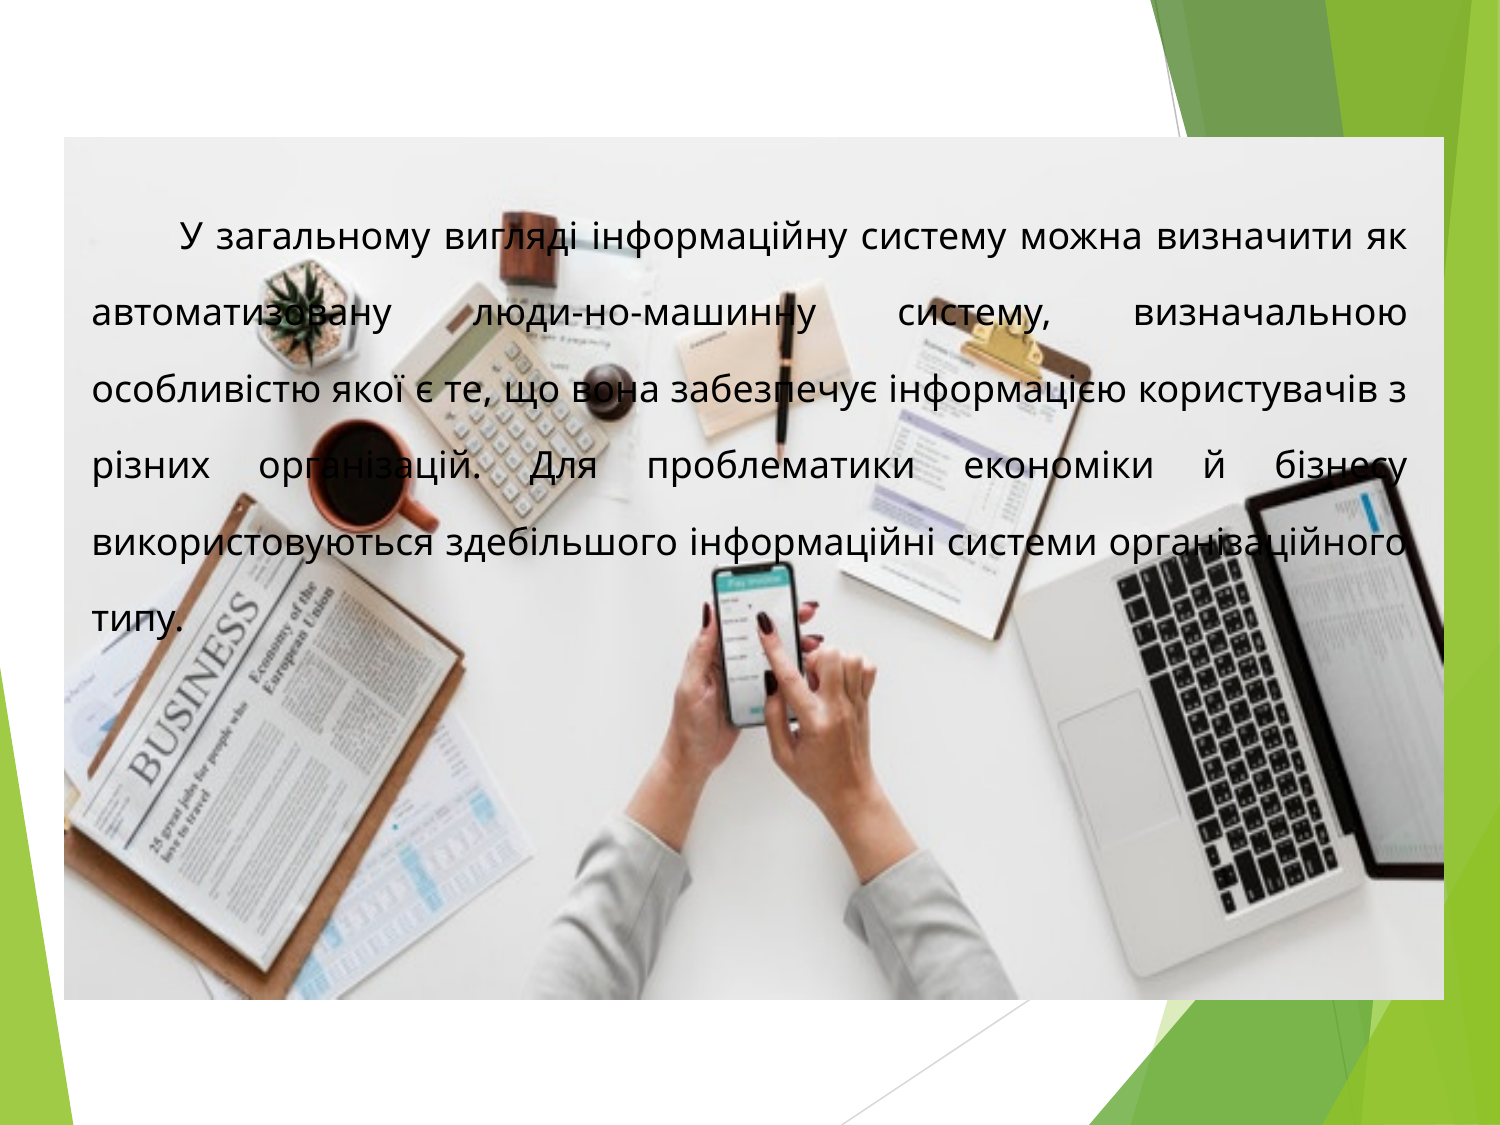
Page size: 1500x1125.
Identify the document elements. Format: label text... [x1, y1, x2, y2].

text_box У загальному вигляді інформаційну систему можна визначити як автоматизовану люди-но-машинну систему, визначальною особливістю якої є те, що вона забезпечує інформацією користувачів з різних організацій. Для проблематики економіки й бізнесу використовуються здебільшого інформаційні системи організаційного типу. [76, 176, 1424, 651]
picture [64, 137, 1444, 1000]
